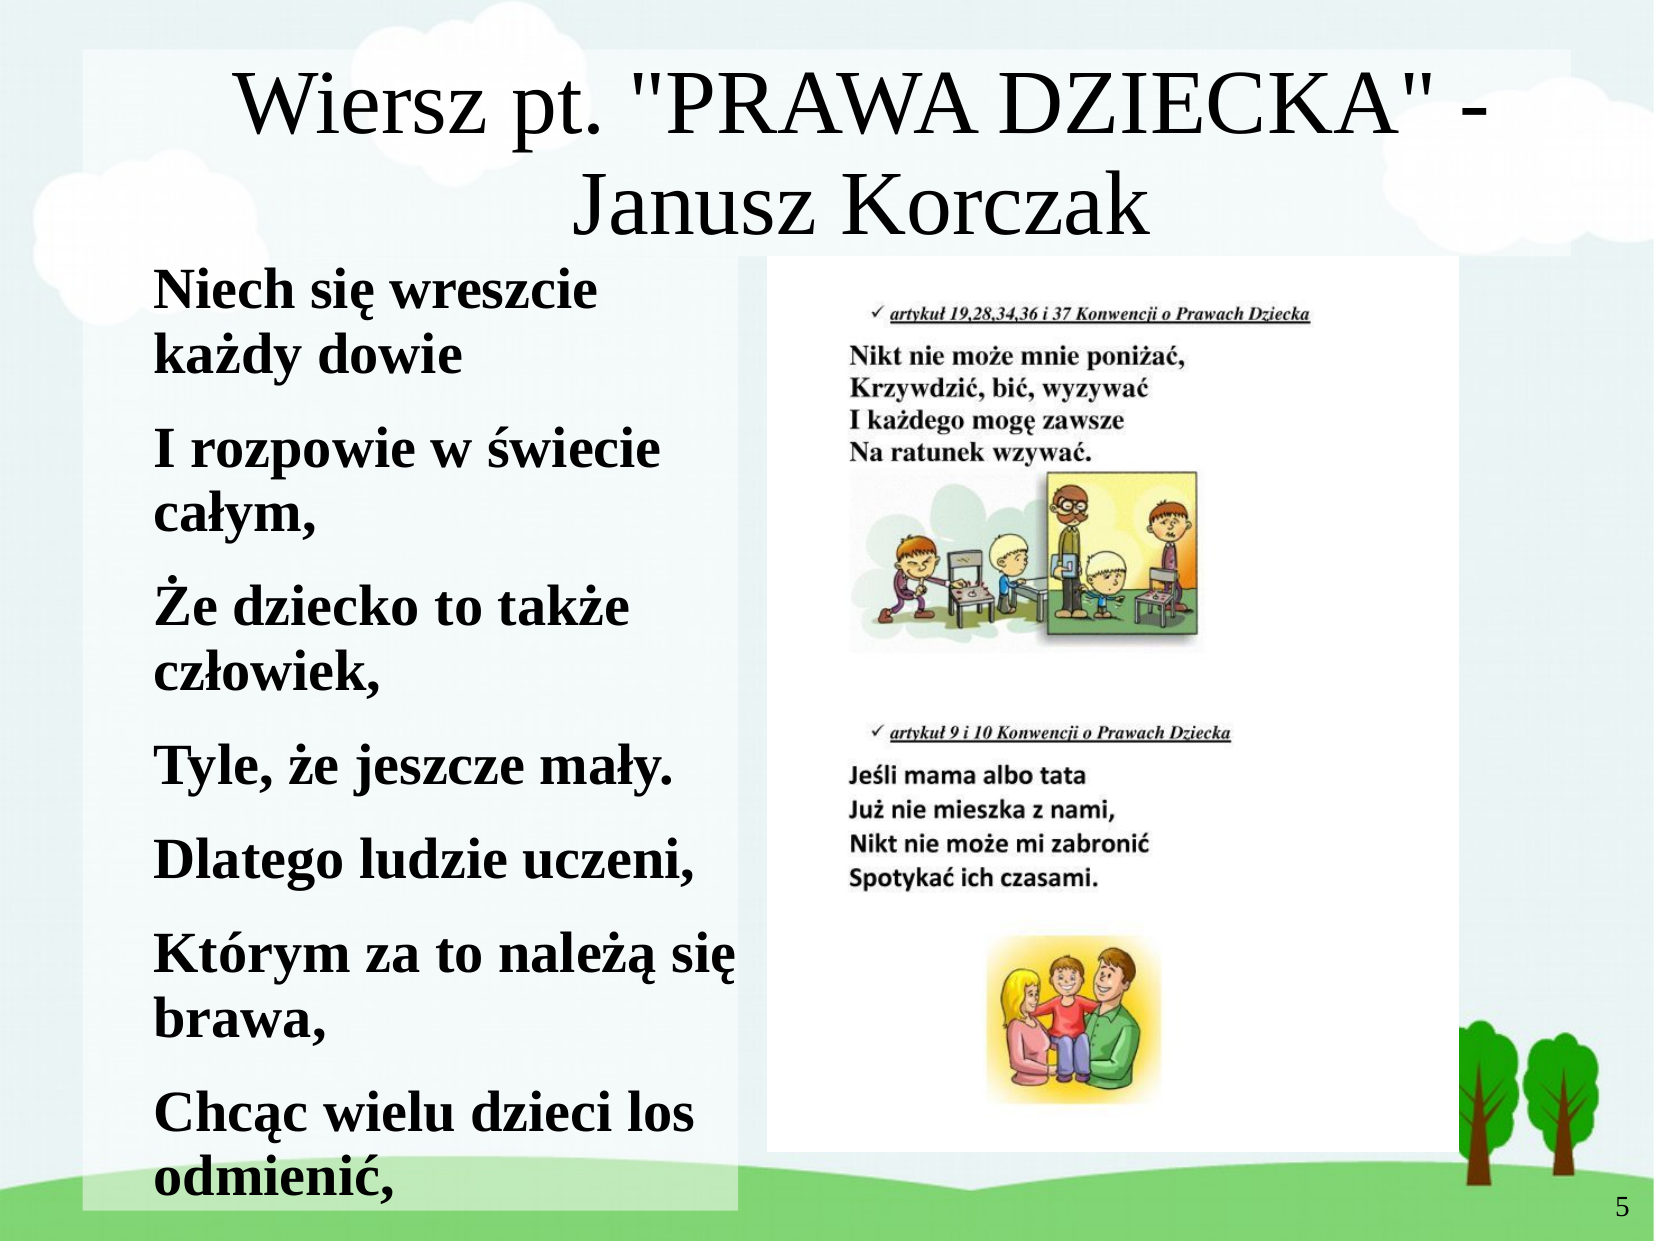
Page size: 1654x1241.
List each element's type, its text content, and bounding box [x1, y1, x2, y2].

title Wiersz pt. "PRAWA DZIECKA" - Janusz Korczak [82, 49, 1571, 257]
list Niech się wreszcie każdy dowie I rozpowie w świecie całym, Że dziecko to także człowiek, Tyle, że jeszcze mały. Dlatego ludzie uczeni, Którym za to należą się brawa, Chcąc wielu dzieci los odmienić, Spisali dla was mądre prawa Więc je na co dzień i od święta Spróbujcie dobrze zapamiętać: Nikt mnie siłą nie ma prawa zmuszać do niczego, A szczególnie do zrobienia czegoś niedobrego. Mogę uczyć się wszystkiego, co mnie zaciekawi I mam prawo sam wybierać, z kim się będę bawić. Nikt nie może mnie poniżać, krzywdzić, bić, wyzywać, I każdego mogę zawsze na ratunek wzywać. Jeśli mama albo tata już nie mieszka z nami, Nikt nie może mi zabronić spotkać ich czasami. Nikt nie może moich listów czytać bez pytania, Mam też prawo do tajemnic i własnego zdania. Mogę żądać, żeby każdy uznał moje prawa, A gdy różnię się od innych, to jest moja sprawa. Tak się tu wiersze poukładały, Prawa dla dzieci na całym świecie, Byście w potrzebie z nich korzystały Najlepiej, jak umiecie. [82, 256, 739, 1211]
picture [0, 0, 1654, 1241]
